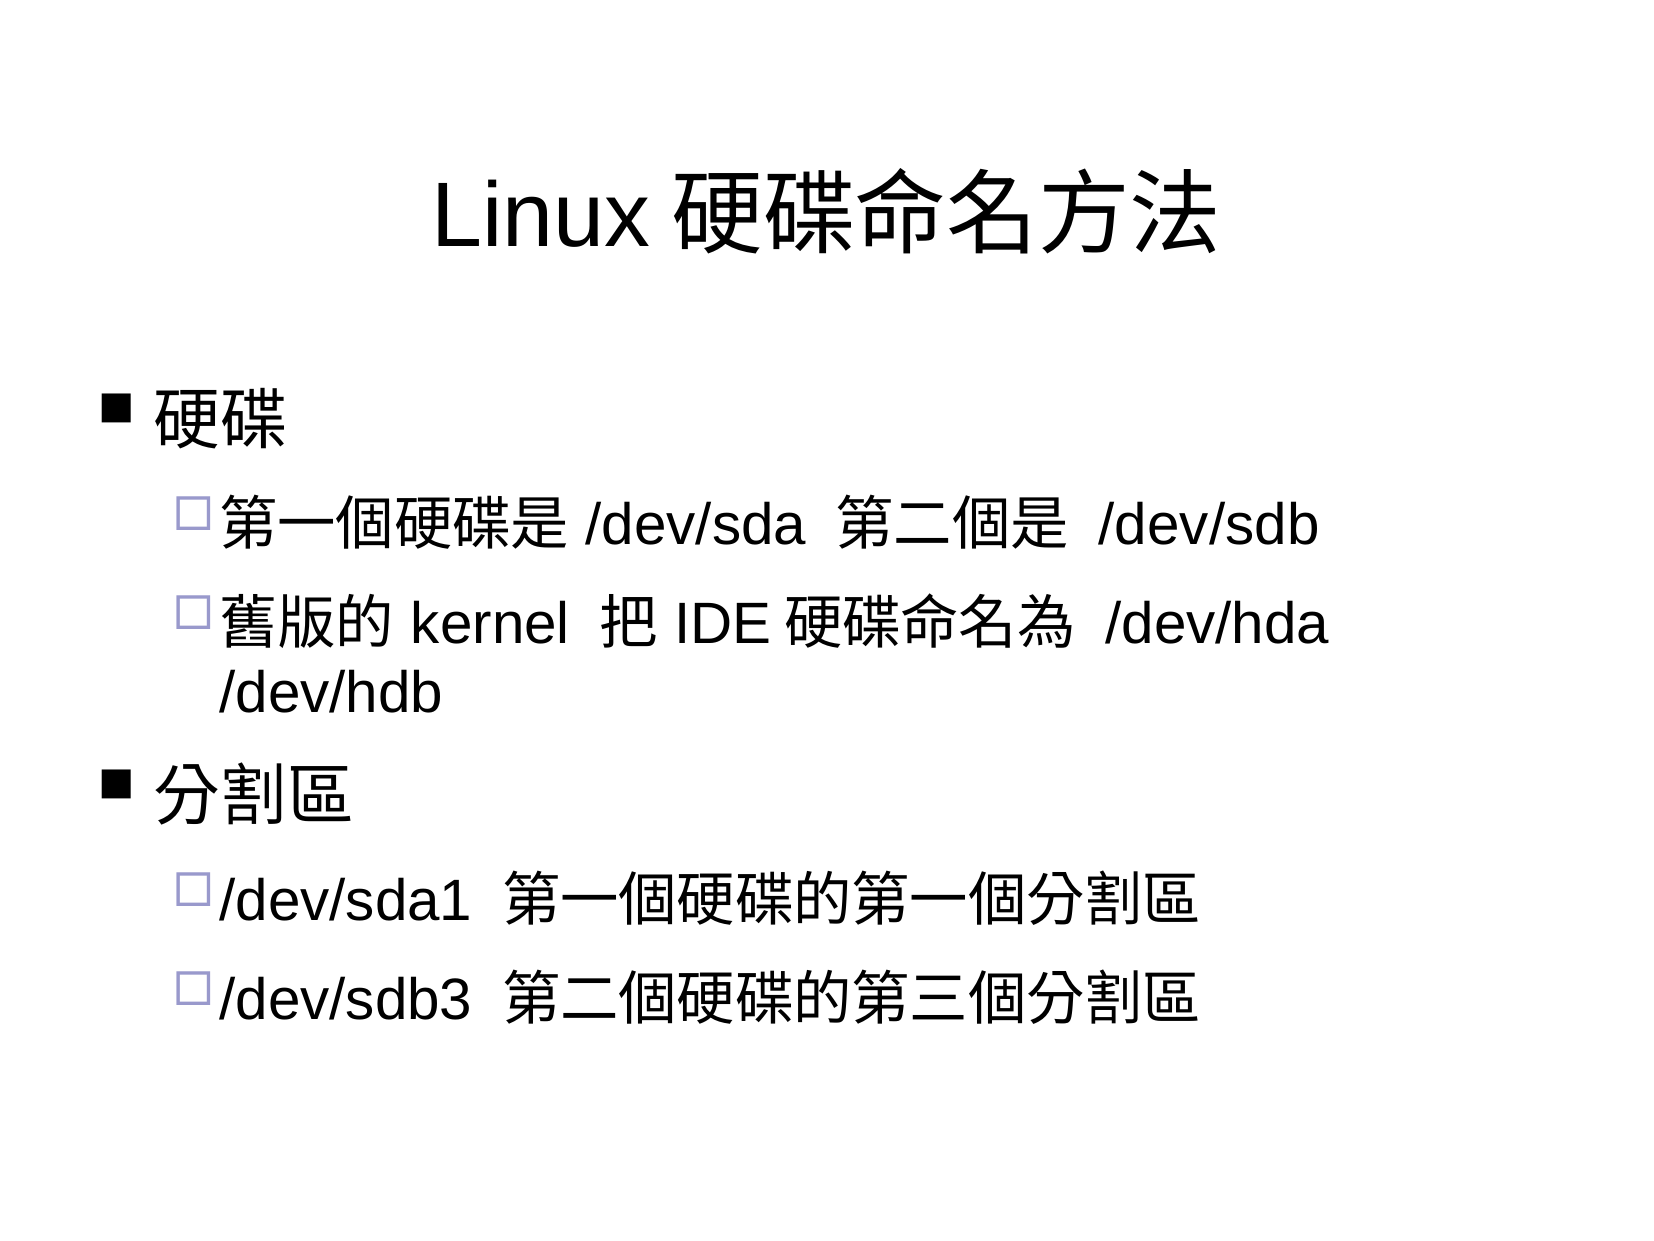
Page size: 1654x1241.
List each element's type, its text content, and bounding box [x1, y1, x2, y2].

title Linux硬碟命名方法 [82, 82, 1571, 331]
list 硬碟 第一個硬碟是/dev/sda 第二個是 /dev/sdb 舊版的kernel 把IDE硬碟命名為 /dev/hda /dev/hdb 分割區 /dev/sda1 第一個硬碟的第一個分割區 /dev/sdb3 第二個硬碟的第三個分割區 [82, 358, 1571, 1061]
